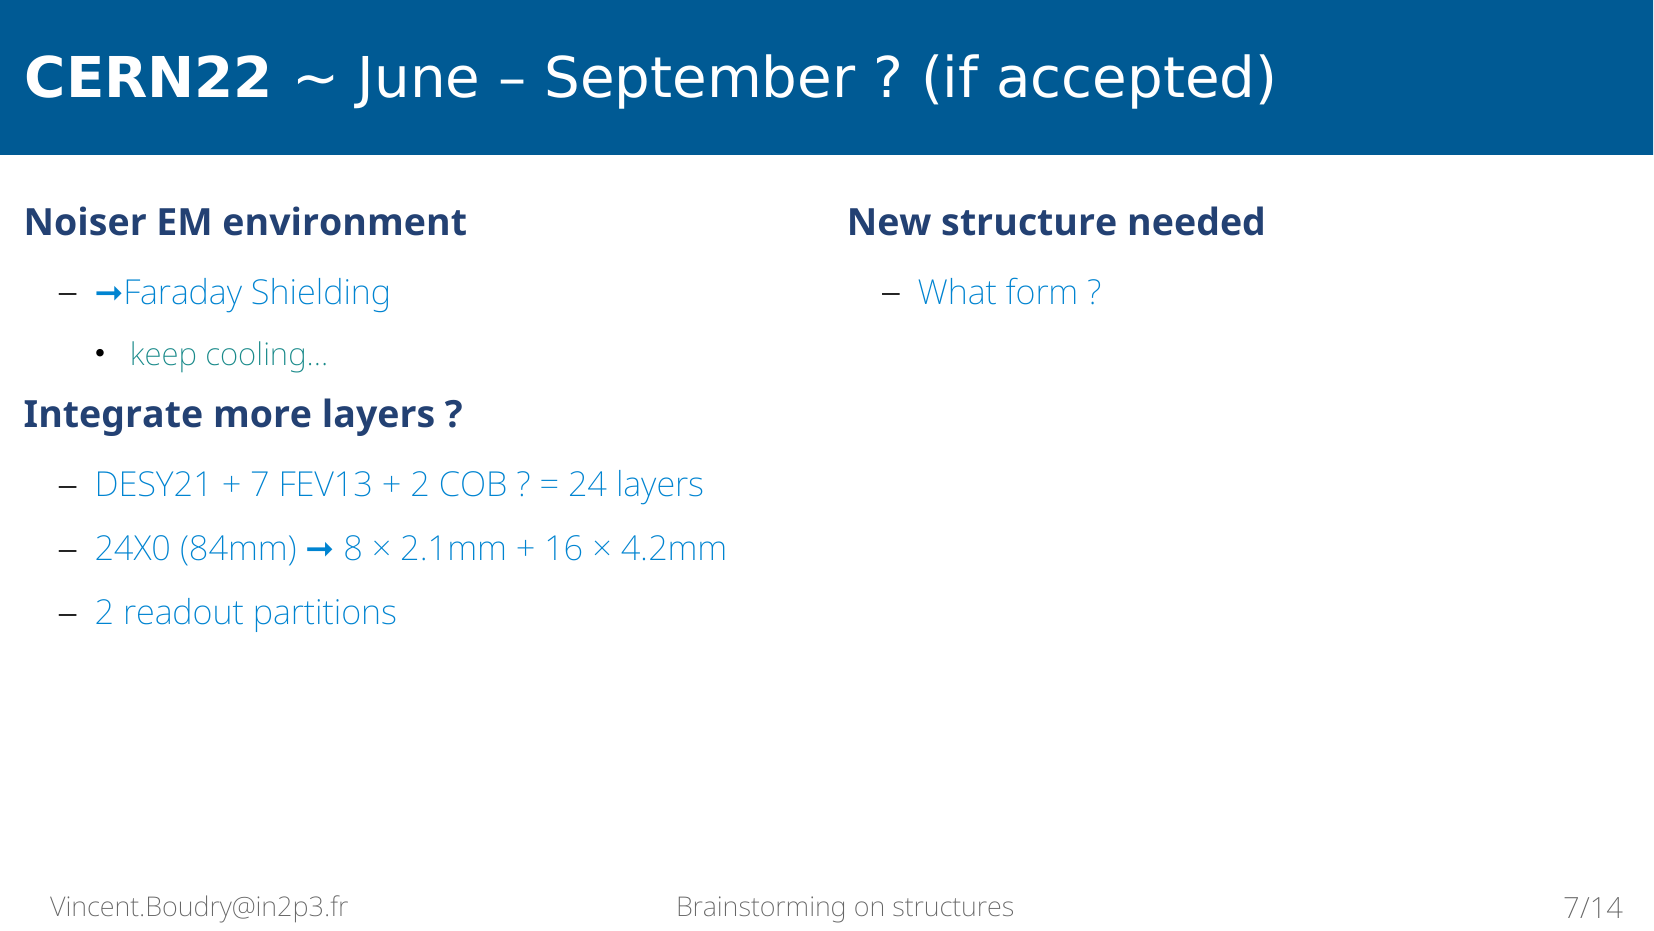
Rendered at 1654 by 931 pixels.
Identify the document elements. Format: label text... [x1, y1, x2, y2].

title CERN22 ~ June – September ? (if accepted) [24, 12, 1635, 143]
list Noiser EM environment ➞Faraday Shielding keep cooling... Integrate more layers ? DESY21 + 7 FEV13 + 2 COB ? = 24 layers 24X0 (84mm) ➞ 8 × 2.1mm + 16 × 4.2mm 2 readout partitions [23, 195, 808, 867]
list New structure needed What form ? [846, 195, 1631, 867]
